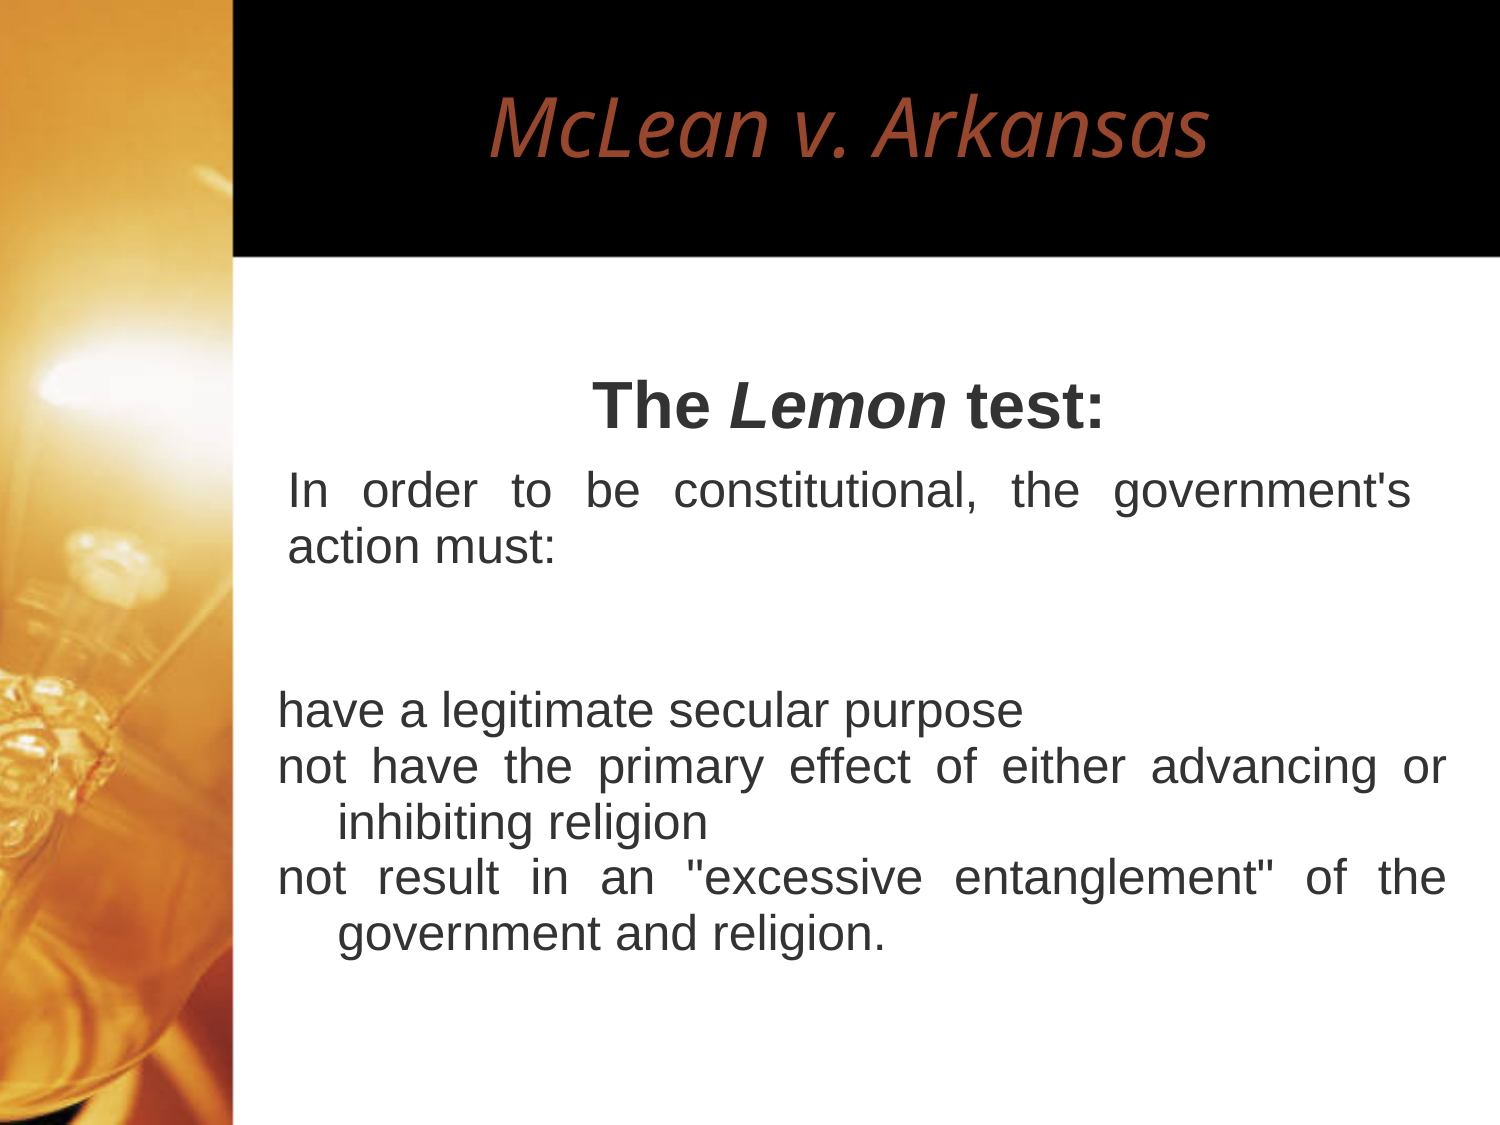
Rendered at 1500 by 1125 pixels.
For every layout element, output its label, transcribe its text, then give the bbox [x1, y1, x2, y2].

text_box The Lemon test: In order to be constitutional, the government's action must: [287, 267, 1413, 676]
title McLean v. Arkansas [287, 17, 1413, 233]
picture [0, 0, 1500, 1125]
text_box have a legitimate secular purpose not have the primary effect of either advancing or inhibiting religion not result in an "excessive entanglement" of the government and religion. [262, 675, 1463, 969]
